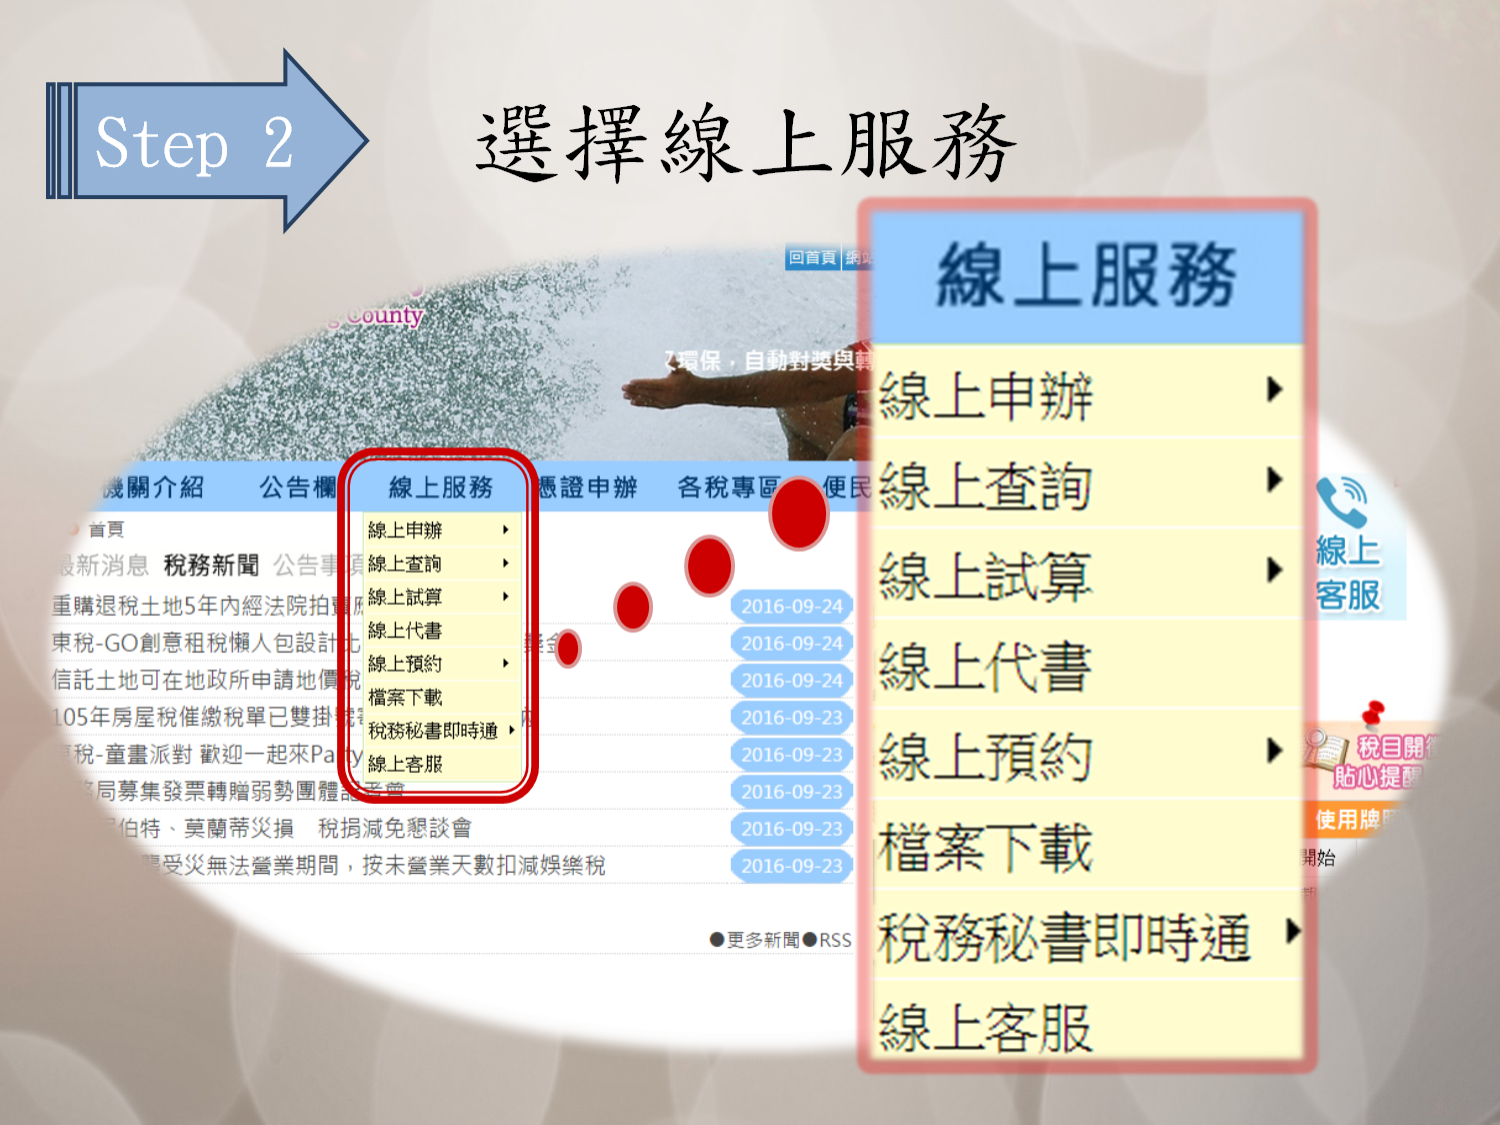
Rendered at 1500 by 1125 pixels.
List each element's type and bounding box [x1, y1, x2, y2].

picture [33, 42, 1467, 1083]
